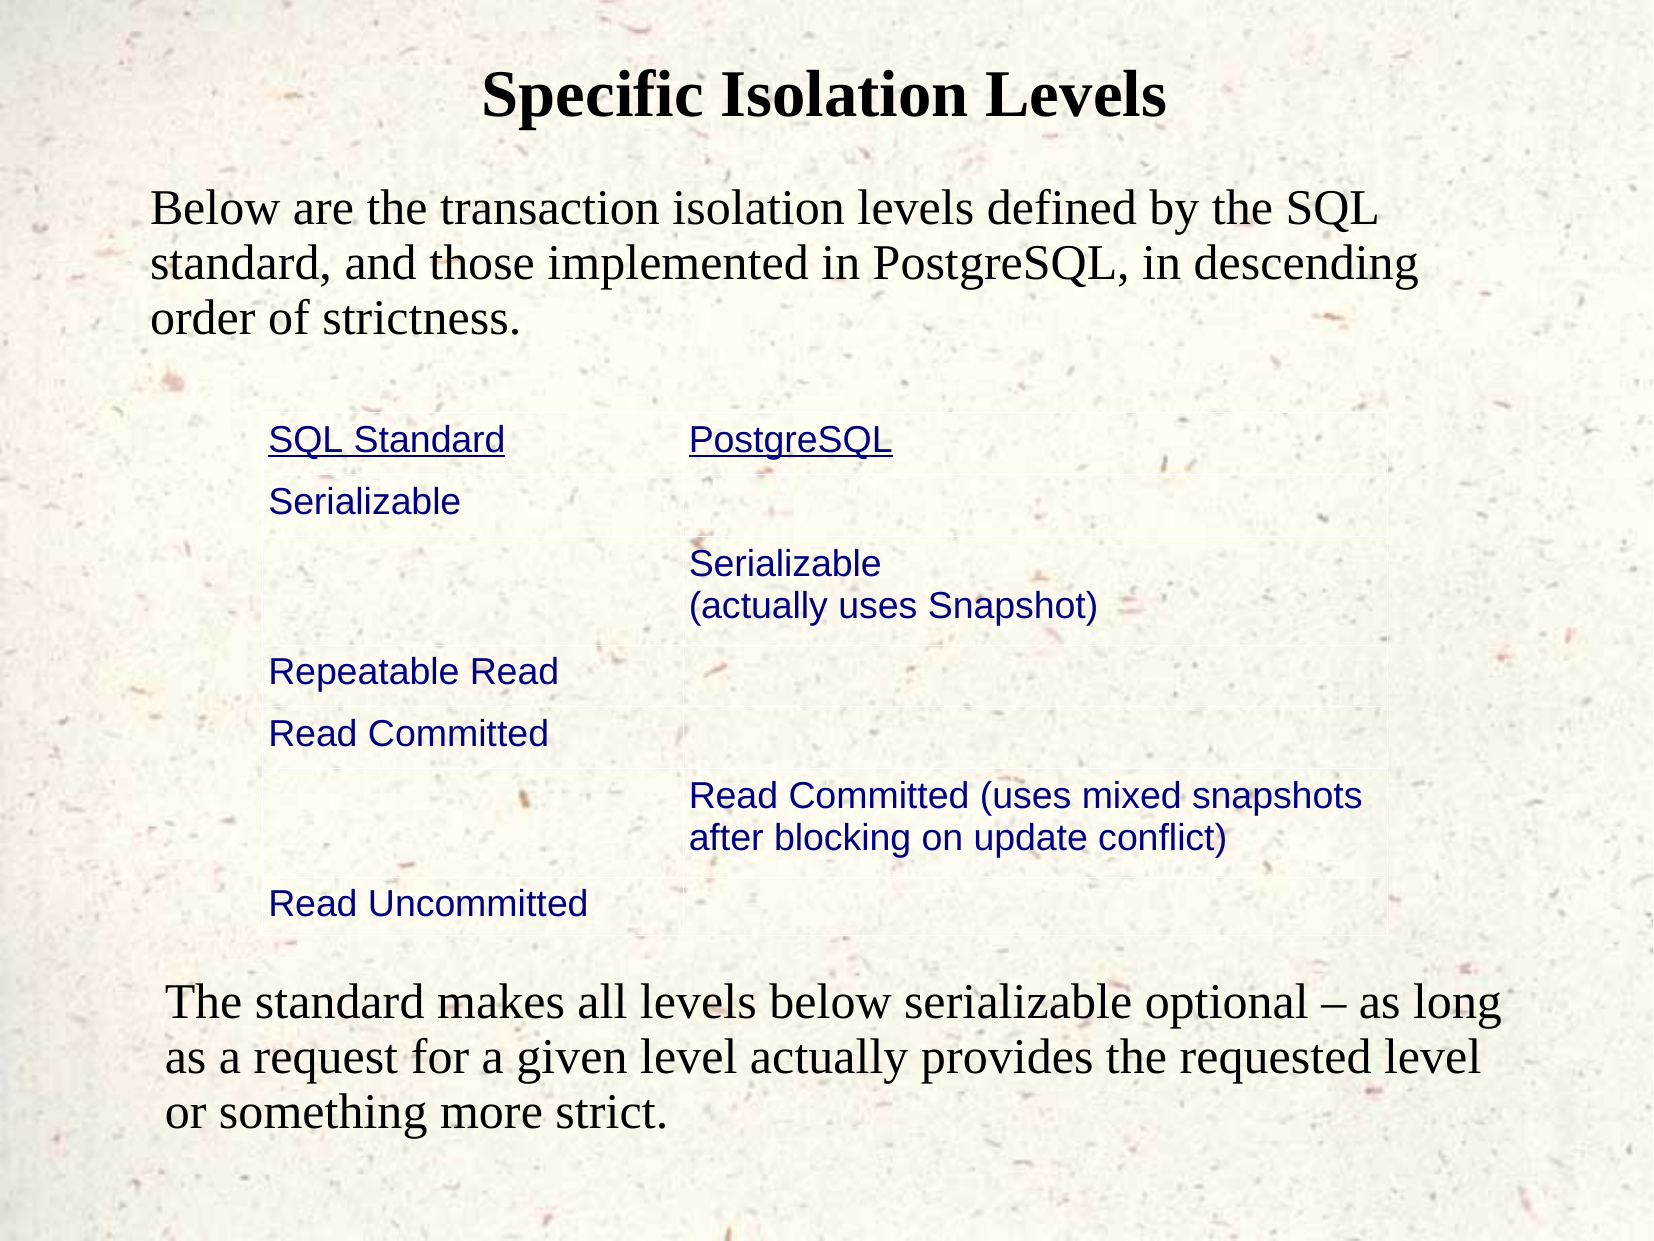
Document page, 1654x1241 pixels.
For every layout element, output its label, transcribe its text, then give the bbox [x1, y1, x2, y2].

table_cell [684, 878, 1387, 935]
table_cell Read Committed (uses mixed snapshots after blocking on update conflict) [684, 769, 1387, 877]
table_cell [684, 707, 1387, 768]
table_cell Serializable (actually uses Snapshot) [684, 537, 1387, 645]
table_header SQL Standard [263, 413, 683, 474]
subtitle Below are the transaction isolation levels defined by the SQL standard, and those implemented in PostgreSQL, in descending order of strictness. [150, 150, 1501, 376]
title Specific Isolation Levels [112, 37, 1538, 151]
table_cell [263, 769, 683, 877]
table_cell [263, 537, 683, 645]
text_box The standard makes all levels below serializable optional – as long as a request for a given level actually provides the requested level or something more strict. [150, 966, 1538, 1163]
table_header PostgreSQL [684, 413, 1387, 474]
table_cell [684, 646, 1387, 706]
table_cell Read Uncommitted [263, 878, 683, 935]
table_cell Read Committed [263, 707, 683, 768]
picture [0, 0, 1654, 1241]
table_cell [684, 475, 1387, 536]
table_cell Serializable [263, 475, 683, 536]
table_cell Repeatable Read [263, 646, 683, 706]
